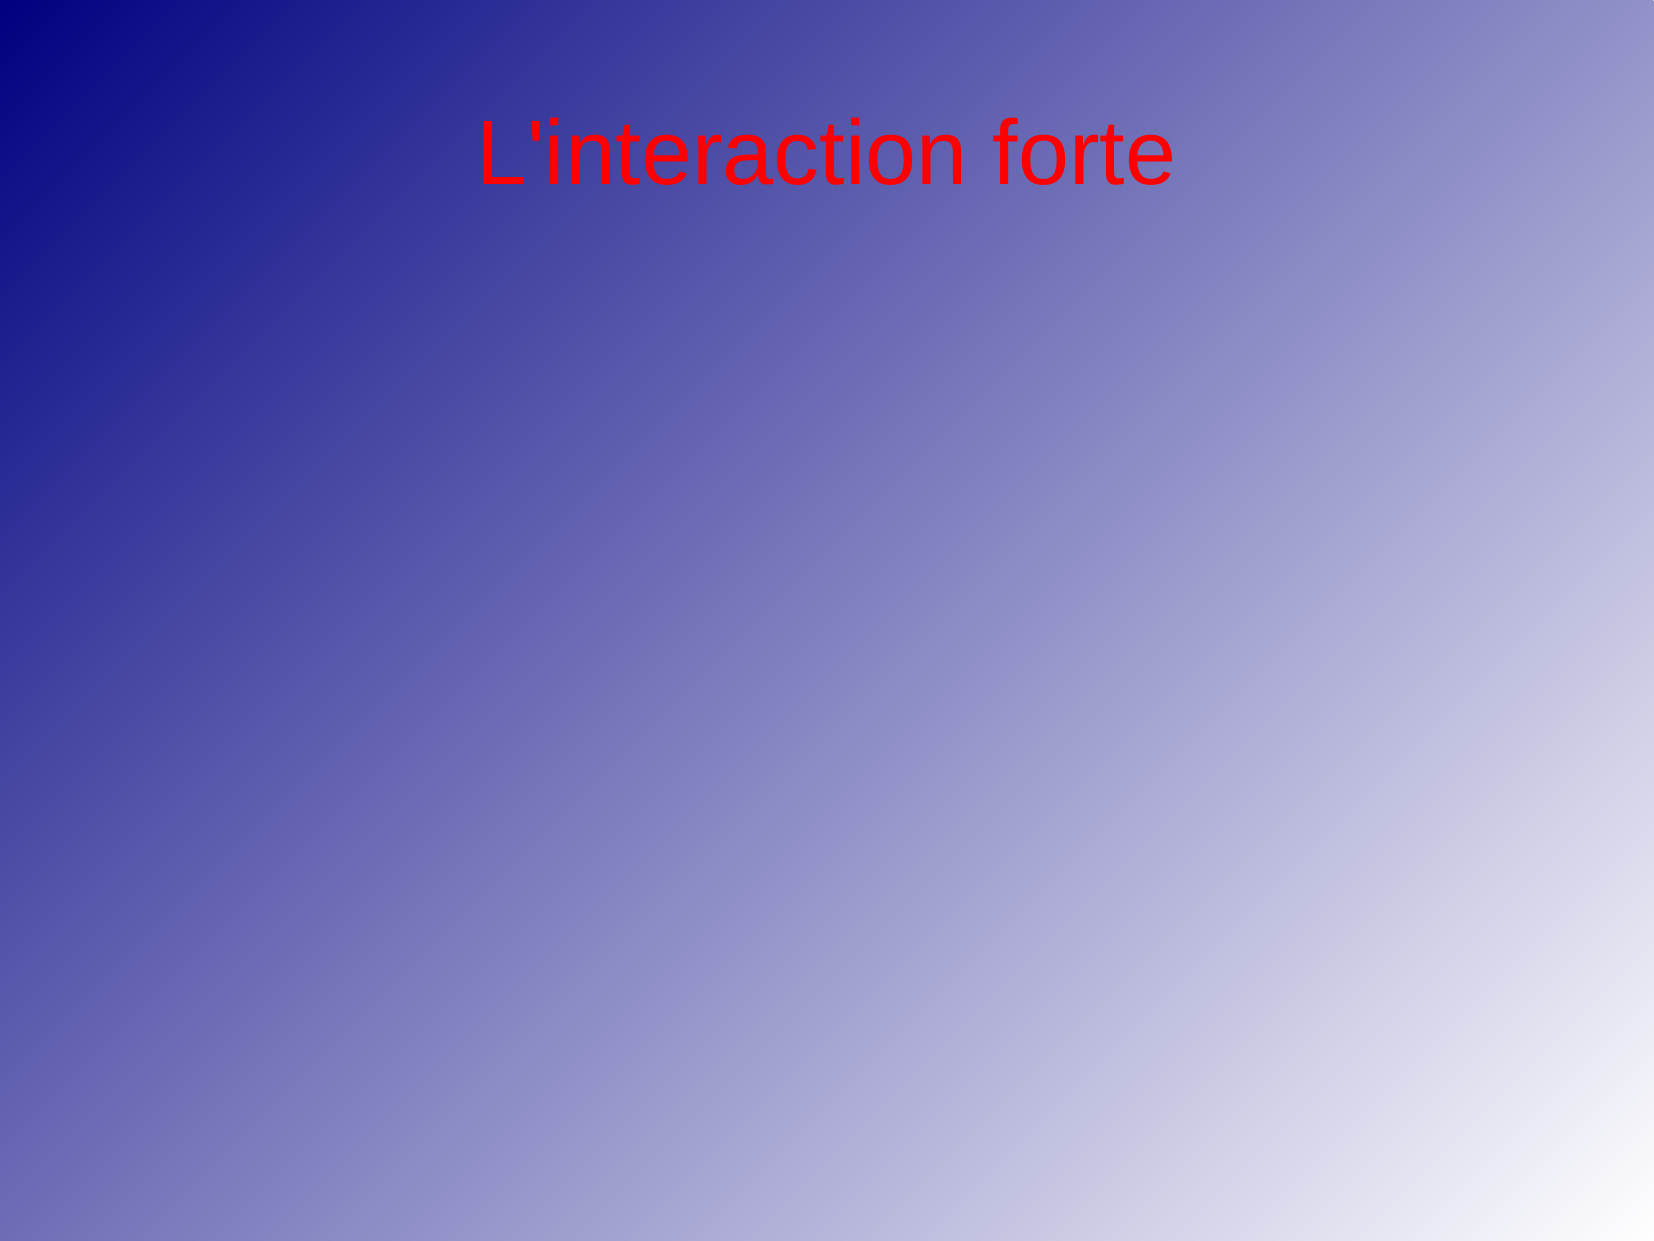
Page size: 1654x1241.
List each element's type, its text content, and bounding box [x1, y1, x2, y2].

title L'interaction forte [82, 56, 1571, 62]
